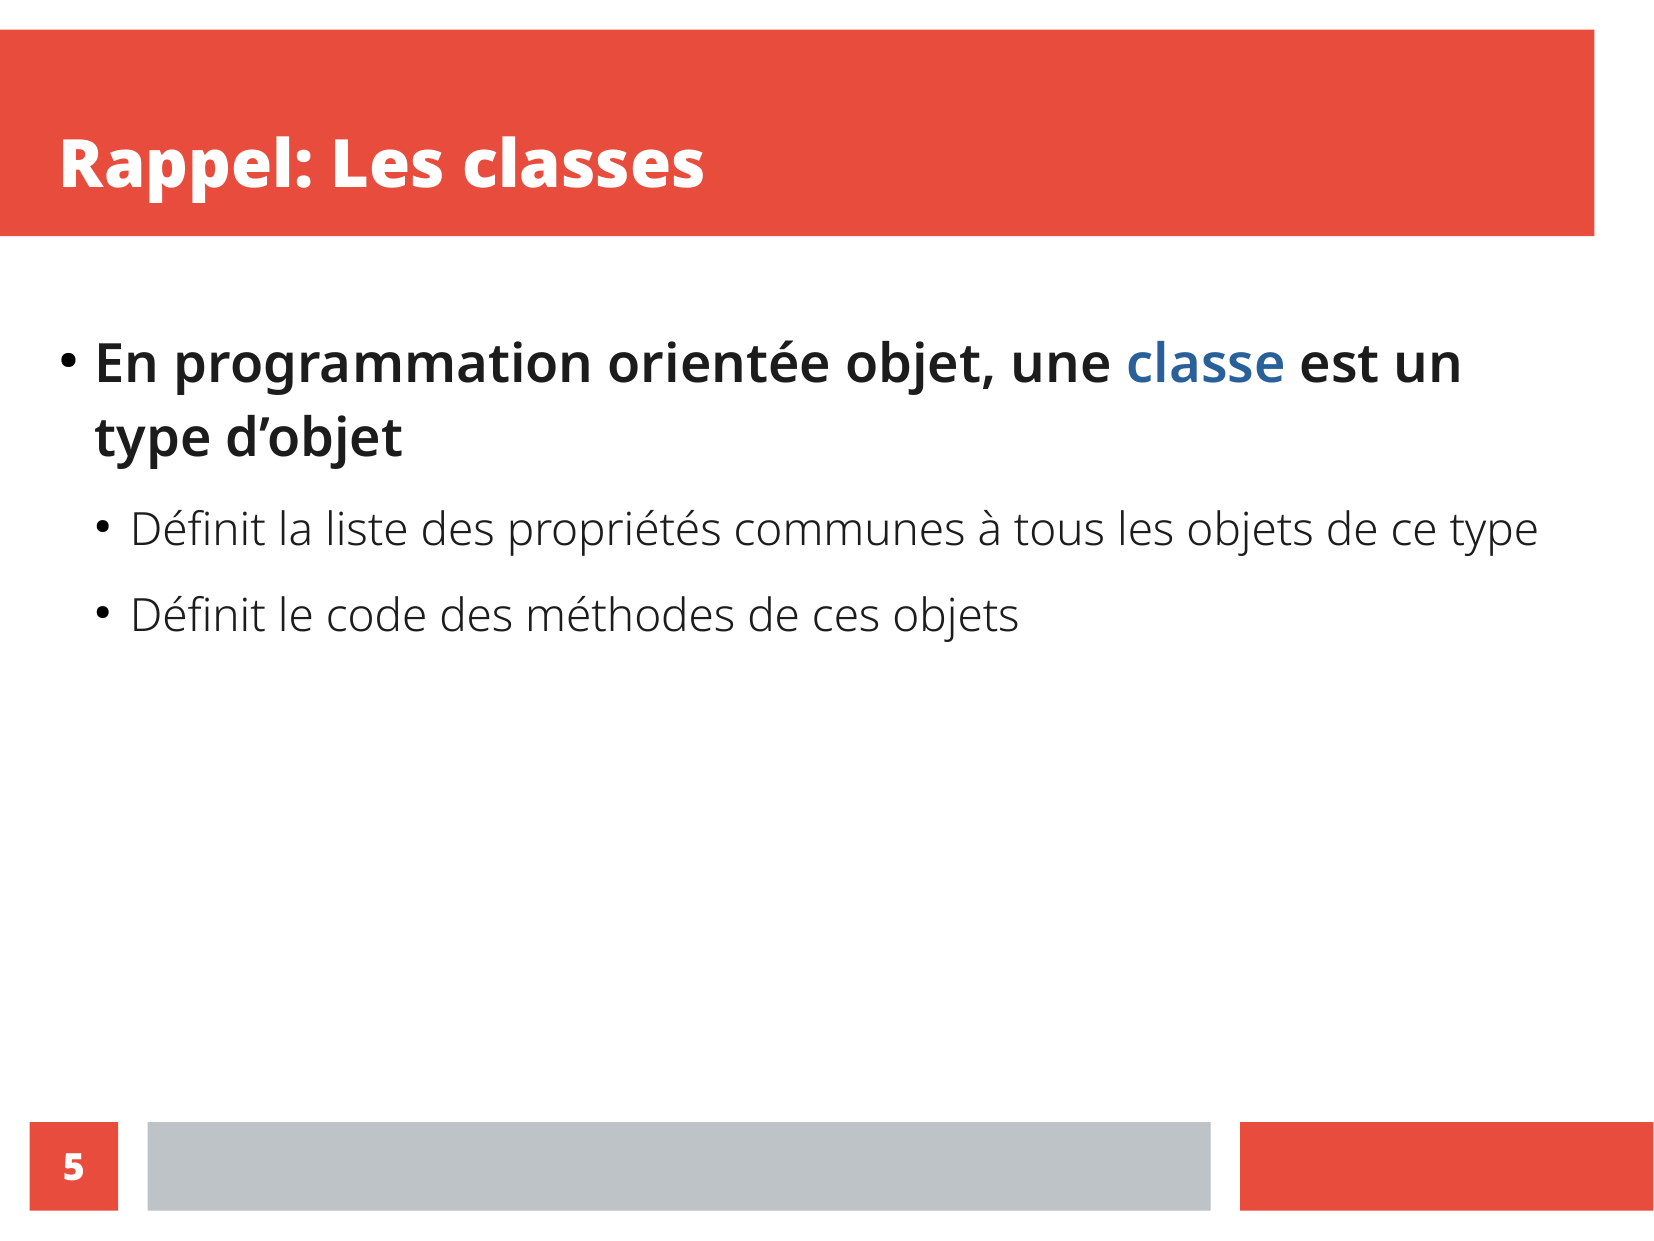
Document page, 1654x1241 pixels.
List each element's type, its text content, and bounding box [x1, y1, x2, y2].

title Rappel: Les classes [59, 59, 1595, 207]
list En programmation orientée objet, une classe est un type d’objet Définit la liste des propriétés communes à tous les objets de ce type Définit le code des méthodes de ces objets [59, 324, 1565, 1093]
